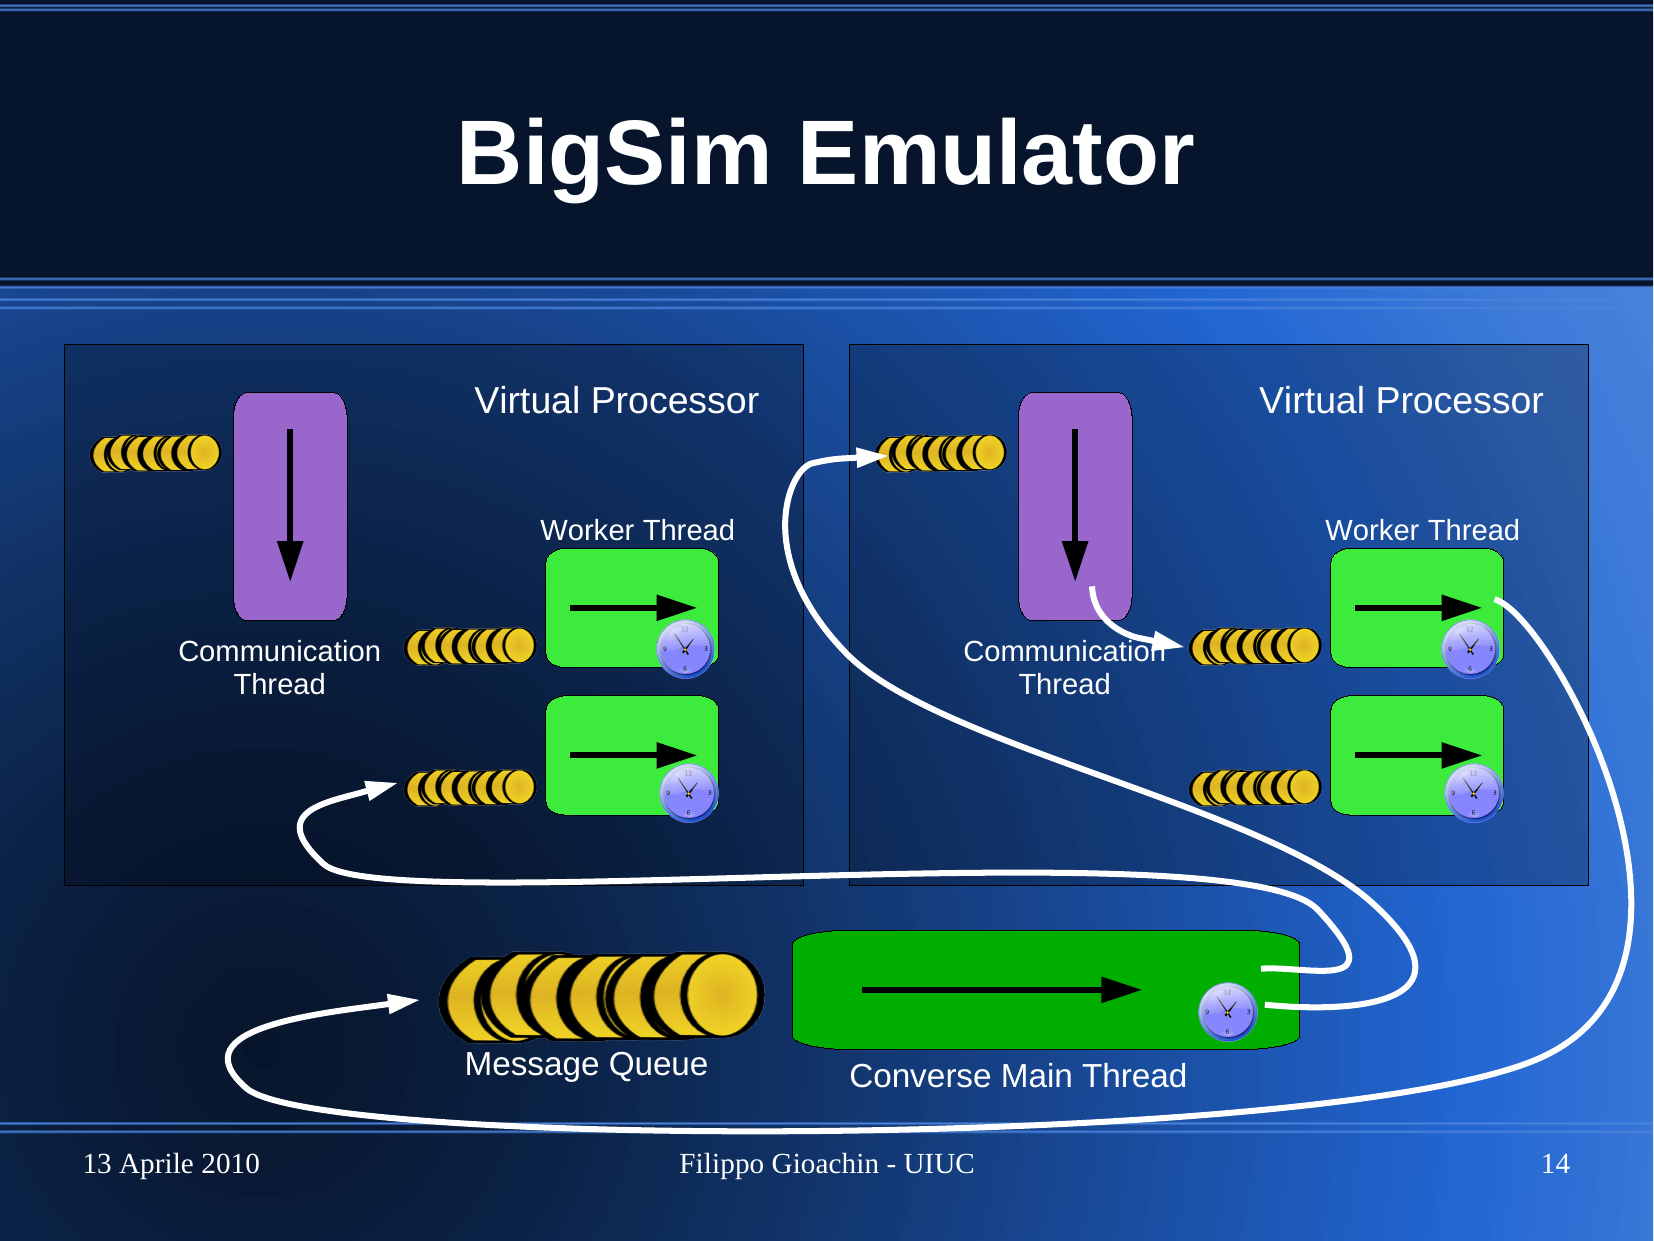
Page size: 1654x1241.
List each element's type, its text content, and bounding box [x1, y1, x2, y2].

text_box Worker Thread [1310, 506, 1536, 554]
text_box [849, 344, 1589, 886]
text_box [789, 474, 804, 587]
text_box [64, 344, 804, 886]
text_box [792, 930, 1300, 1050]
text_box Worker Thread [525, 506, 751, 554]
text_box [568, 880, 804, 886]
text_box Message Queue [449, 1037, 724, 1090]
picture [0, 0, 1654, 1241]
title BigSim Emulator [82, 49, 1571, 257]
text_box Communication Thread [948, 627, 1182, 709]
text_box [849, 662, 1344, 886]
text_box Virtual Processor [1244, 372, 1560, 430]
text_box [849, 876, 1229, 886]
text_box Communication Thread [1122, 627, 1182, 645]
text_box Converse Main Thread [834, 1049, 1203, 1102]
text_box Communication Thread [163, 627, 397, 709]
text_box Virtual Processor [459, 372, 775, 430]
